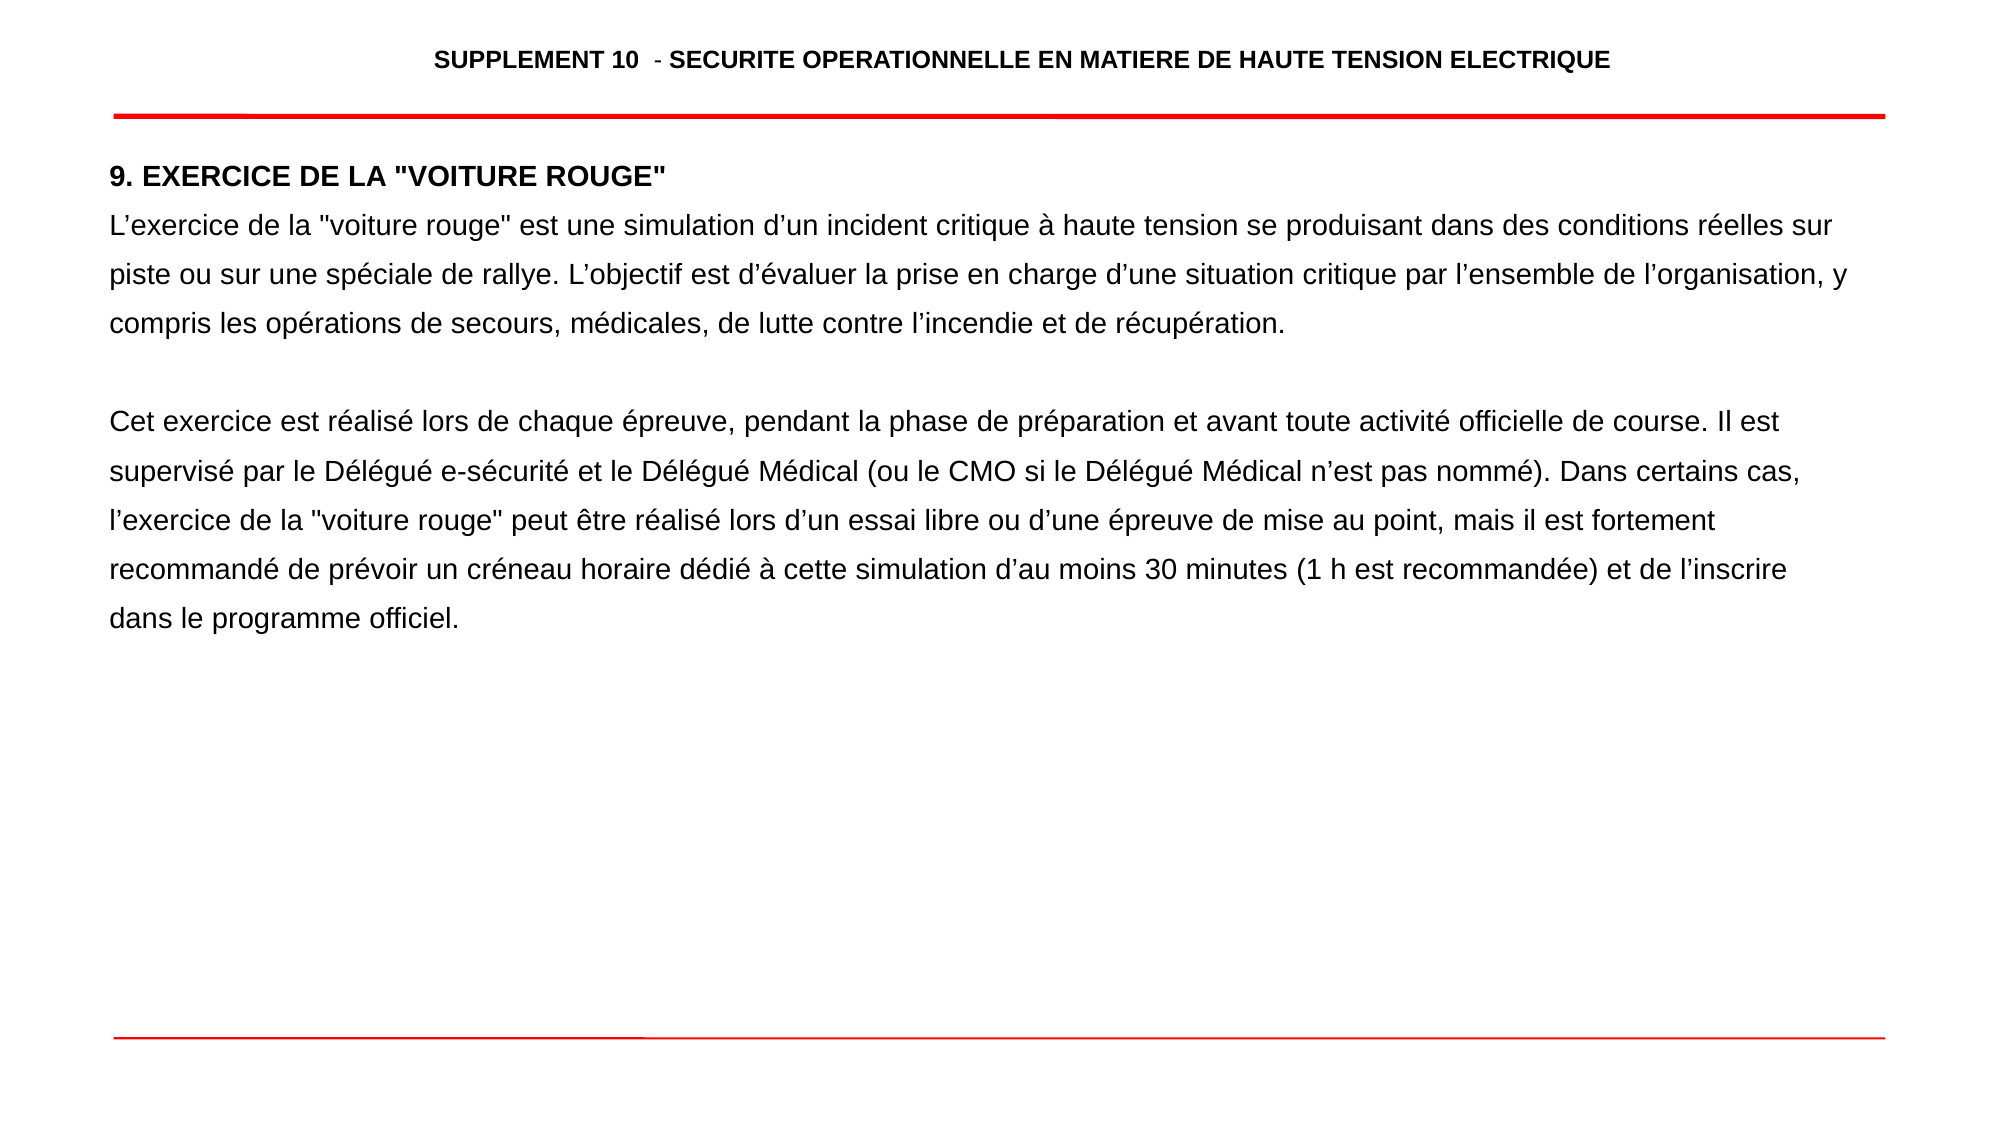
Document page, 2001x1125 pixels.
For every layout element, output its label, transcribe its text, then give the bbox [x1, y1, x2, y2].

text_box 9. EXERCICE DE LA "VOITURE ROUGE" L’exercice de la "voiture rouge" est une simulation d’un incident critique à haute tension se produisant dans des conditions réelles sur piste ou sur une spéciale de rallye. L’objectif est d’évaluer la prise en charge d’une situation critique par l’ensemble de l’organisation, y compris les opérations de secours, médicales, de lutte contre l’incendie et de récupération. Cet exercice est réalisé lors de chaque épreuve, pendant la phase de préparation et avant toute activité officielle de course. Il est supervisé par le Délégué e-sécurité et le Délégué Médical (ou le CMO si le Délégué Médical n’est pas nommé). Dans certains cas, l’exercice de la "voiture rouge" peut être réalisé lors d’un essai libre ou d’une épreuve de mise au point, mais il est fortement recommandé de prévoir un créneau horaire dédié à cette simulation d’au moins 30 minutes (1 h est recommandée) et de l’inscrire dans le programme officiel. [94, 135, 1867, 643]
text_box SUPPLEMENT 10 - SECURITE OPERATIONNELLE EN MATIERE DE HAUTE TENSION ELECTRIQUE [173, 38, 1895, 82]
